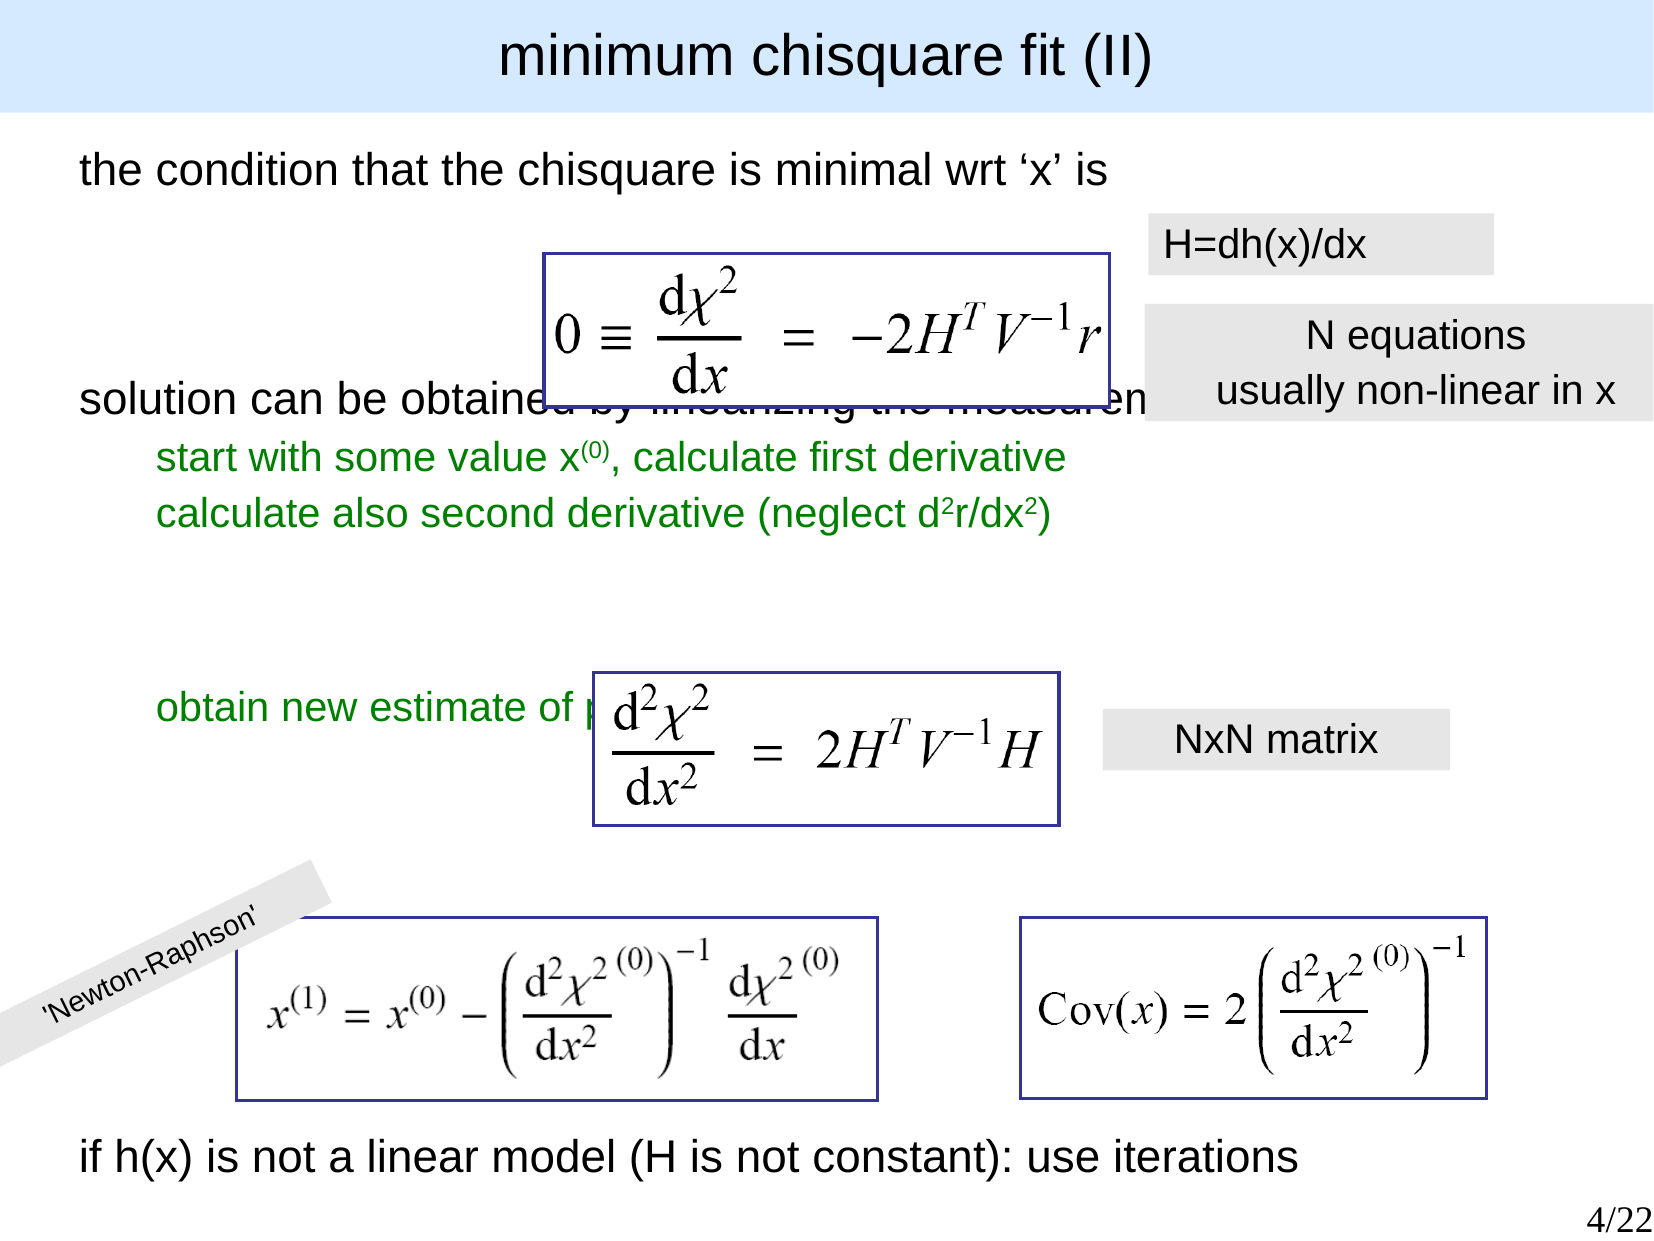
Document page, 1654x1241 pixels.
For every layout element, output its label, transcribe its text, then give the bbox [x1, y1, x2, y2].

list the condition that the chisquare is minimal wrt ‘x’ is solution can be obtained by linearizing the measurement model start with some value x(0), calculate first derivative calculate also second derivative (neglect d2r/dx2) obtain new estimate of parameters with [46, 135, 1590, 1040]
text_box H=dh(x)/dx [1148, 213, 1495, 276]
picture [238, 918, 876, 1099]
picture [545, 255, 1109, 406]
picture [595, 673, 1058, 824]
title minimum chisquare fit (II) [82, 11, 1571, 100]
text_box NxN matrix [1102, 708, 1450, 771]
list if h(x) is not a linear model (H is not constant): use iterations [61, 1131, 1637, 1213]
picture [1021, 918, 1486, 1098]
list the condition that the chisquare is minimal wrt ‘x’ is solution can be obtained by linearizing the measurement model start with some value x(0), calculate first derivative calculate also second derivative (neglect d2r/dx2) obtain new estimate of parameters with [57, 952, 235, 1040]
text_box 'Newton-Raphson' [0, 859, 332, 1067]
text_box N equations usually non-linear in x [1144, 303, 1654, 422]
